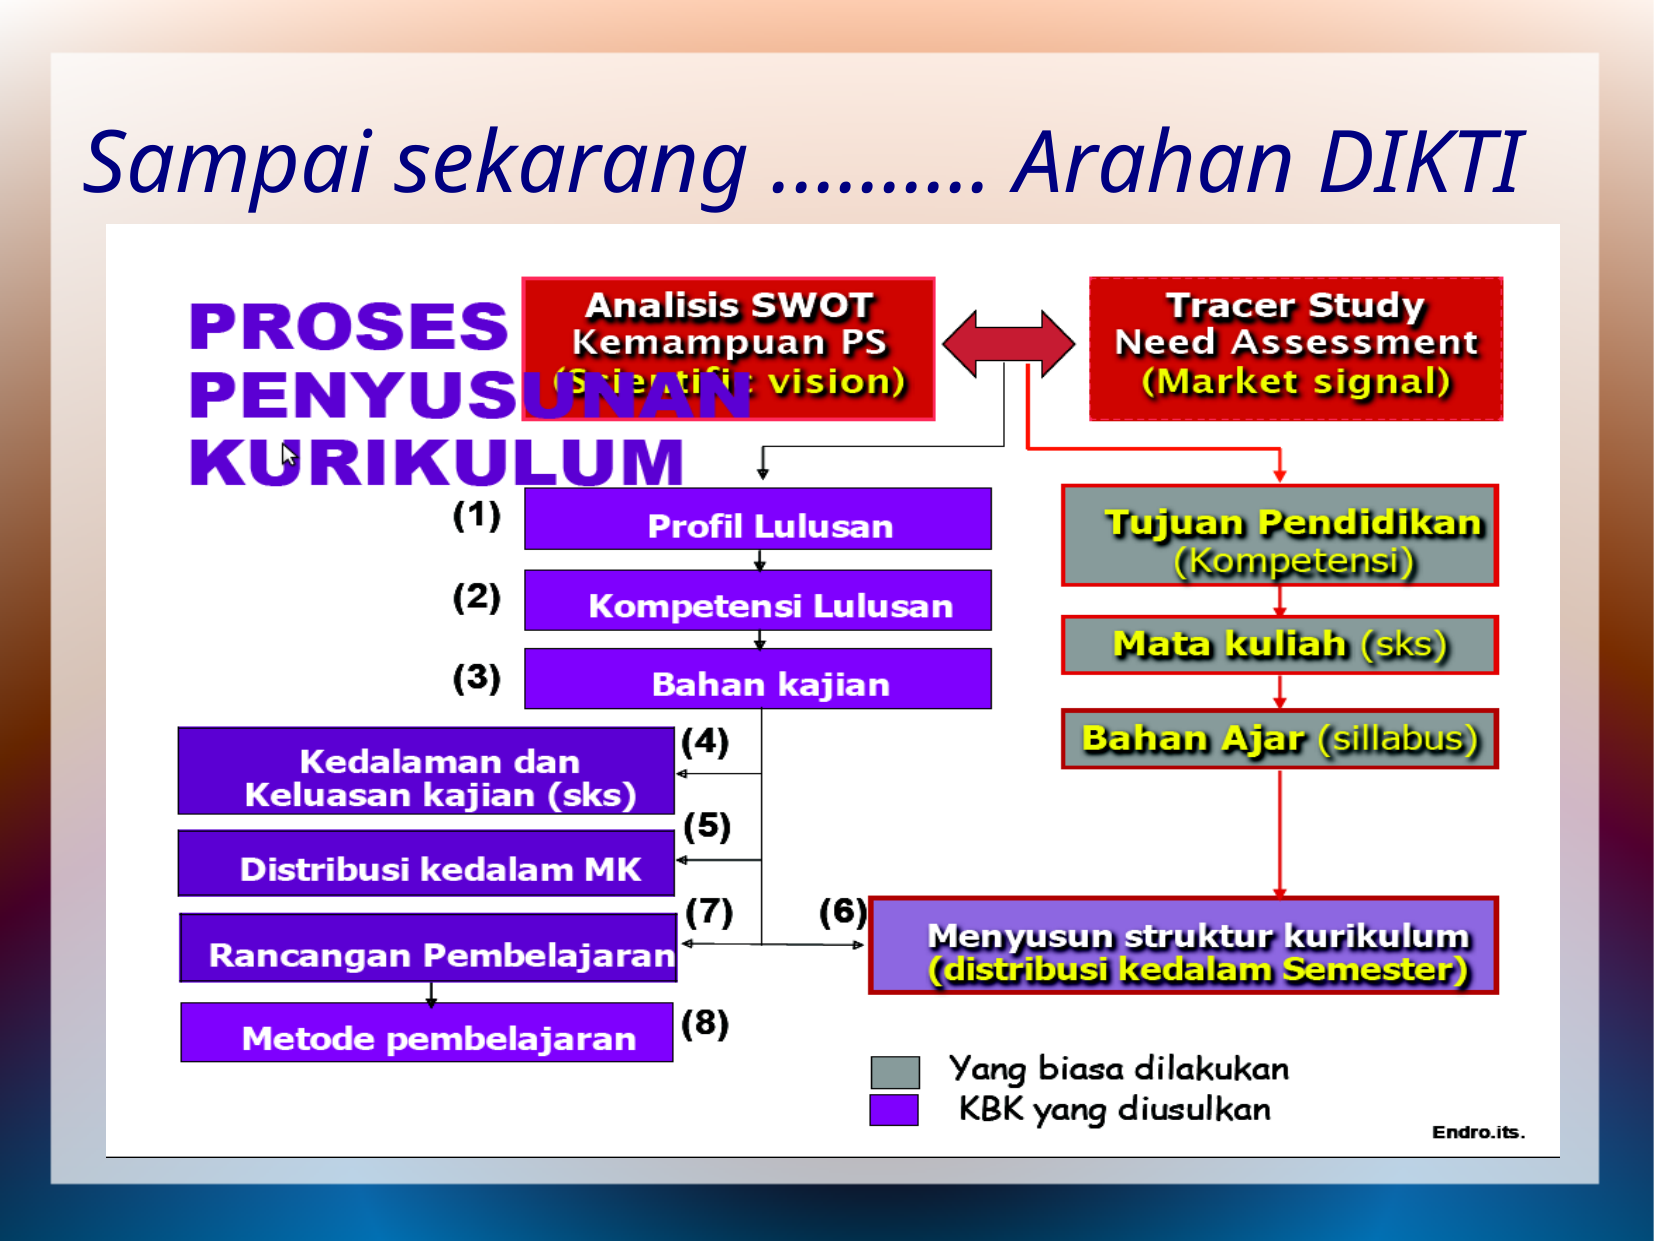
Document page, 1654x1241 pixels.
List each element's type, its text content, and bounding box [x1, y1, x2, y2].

title Sampai sekarang .......... Arahan DIKTI [82, 55, 1571, 263]
picture [0, 0, 1654, 1241]
